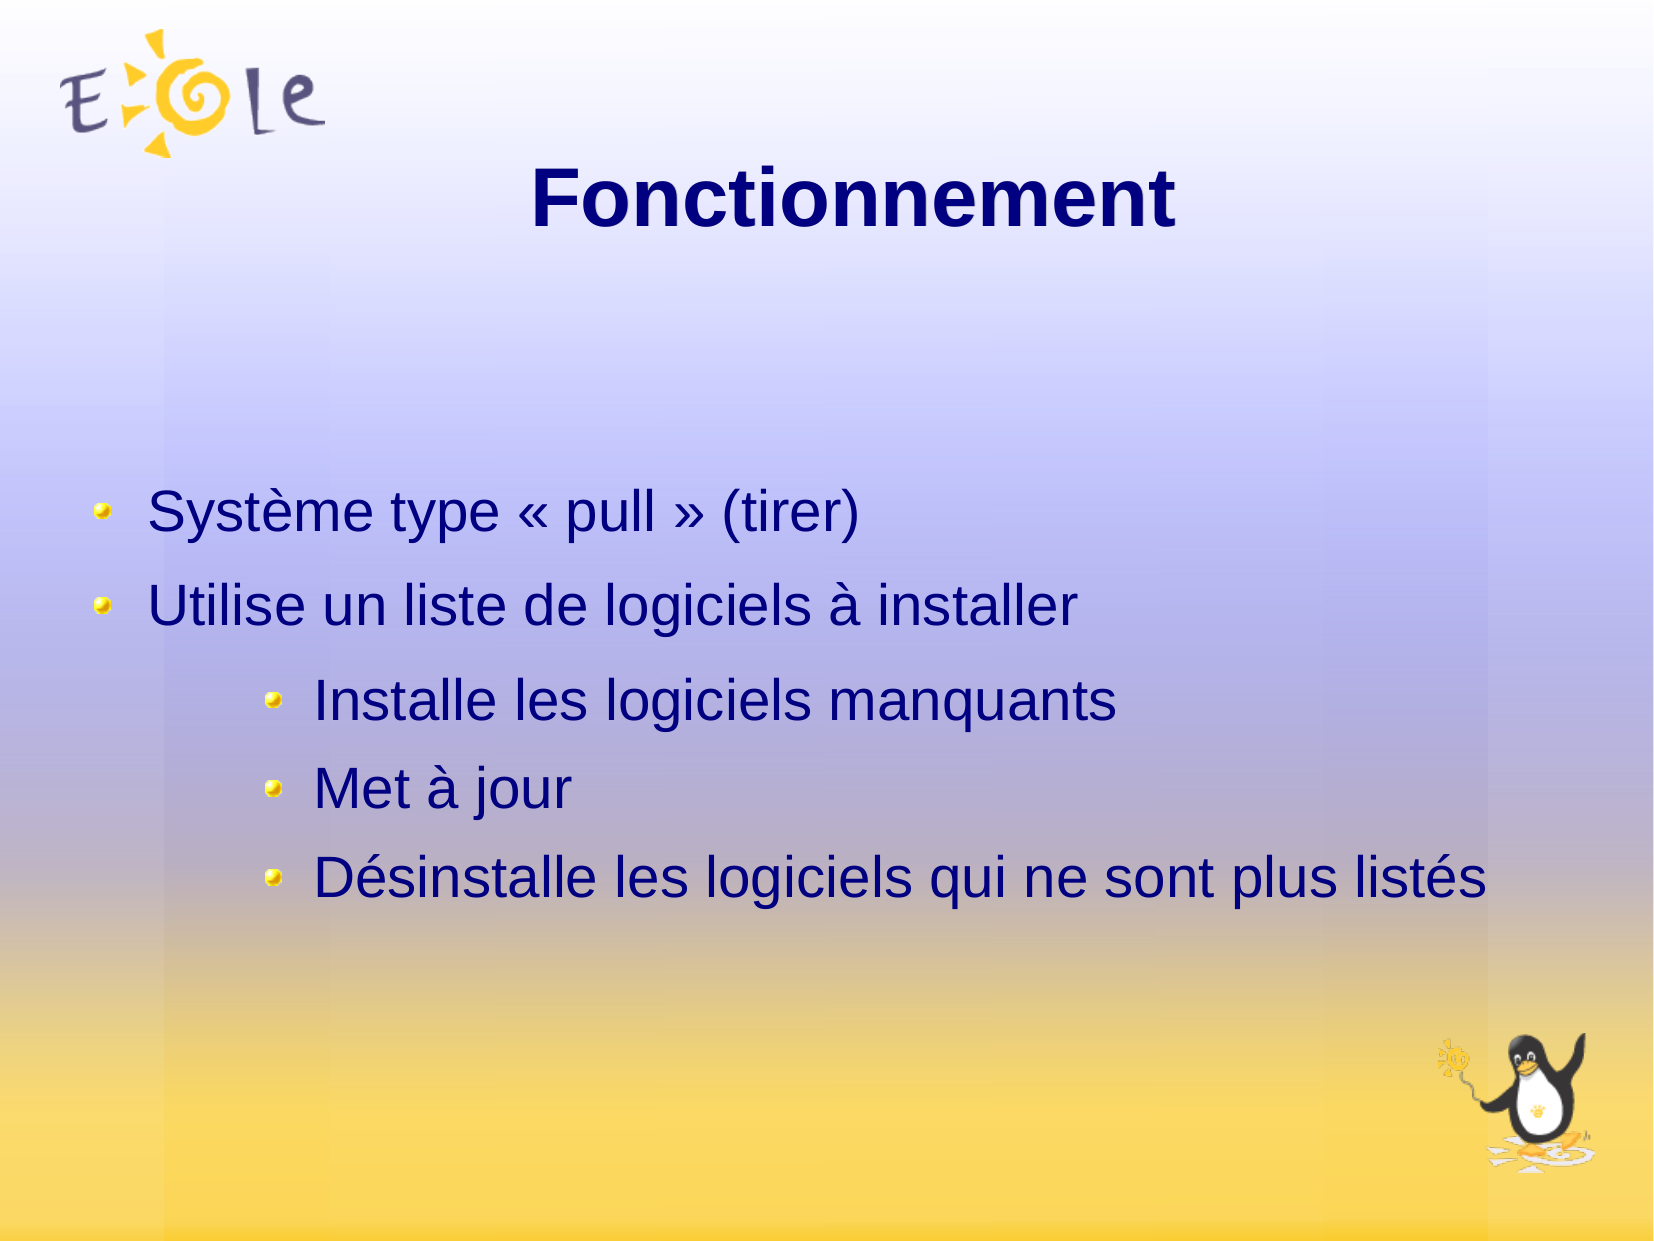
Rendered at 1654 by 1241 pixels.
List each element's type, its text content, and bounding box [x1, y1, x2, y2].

picture [0, 0, 1654, 1241]
list Système type « pull » (tirer) Utilise un liste de logiciels à installer Installe les logiciels manquants Met à jour Désinstalle les logiciels qui ne sont plus listés [76, 383, 1566, 1123]
text_box Fonctionnement [515, 143, 1215, 266]
